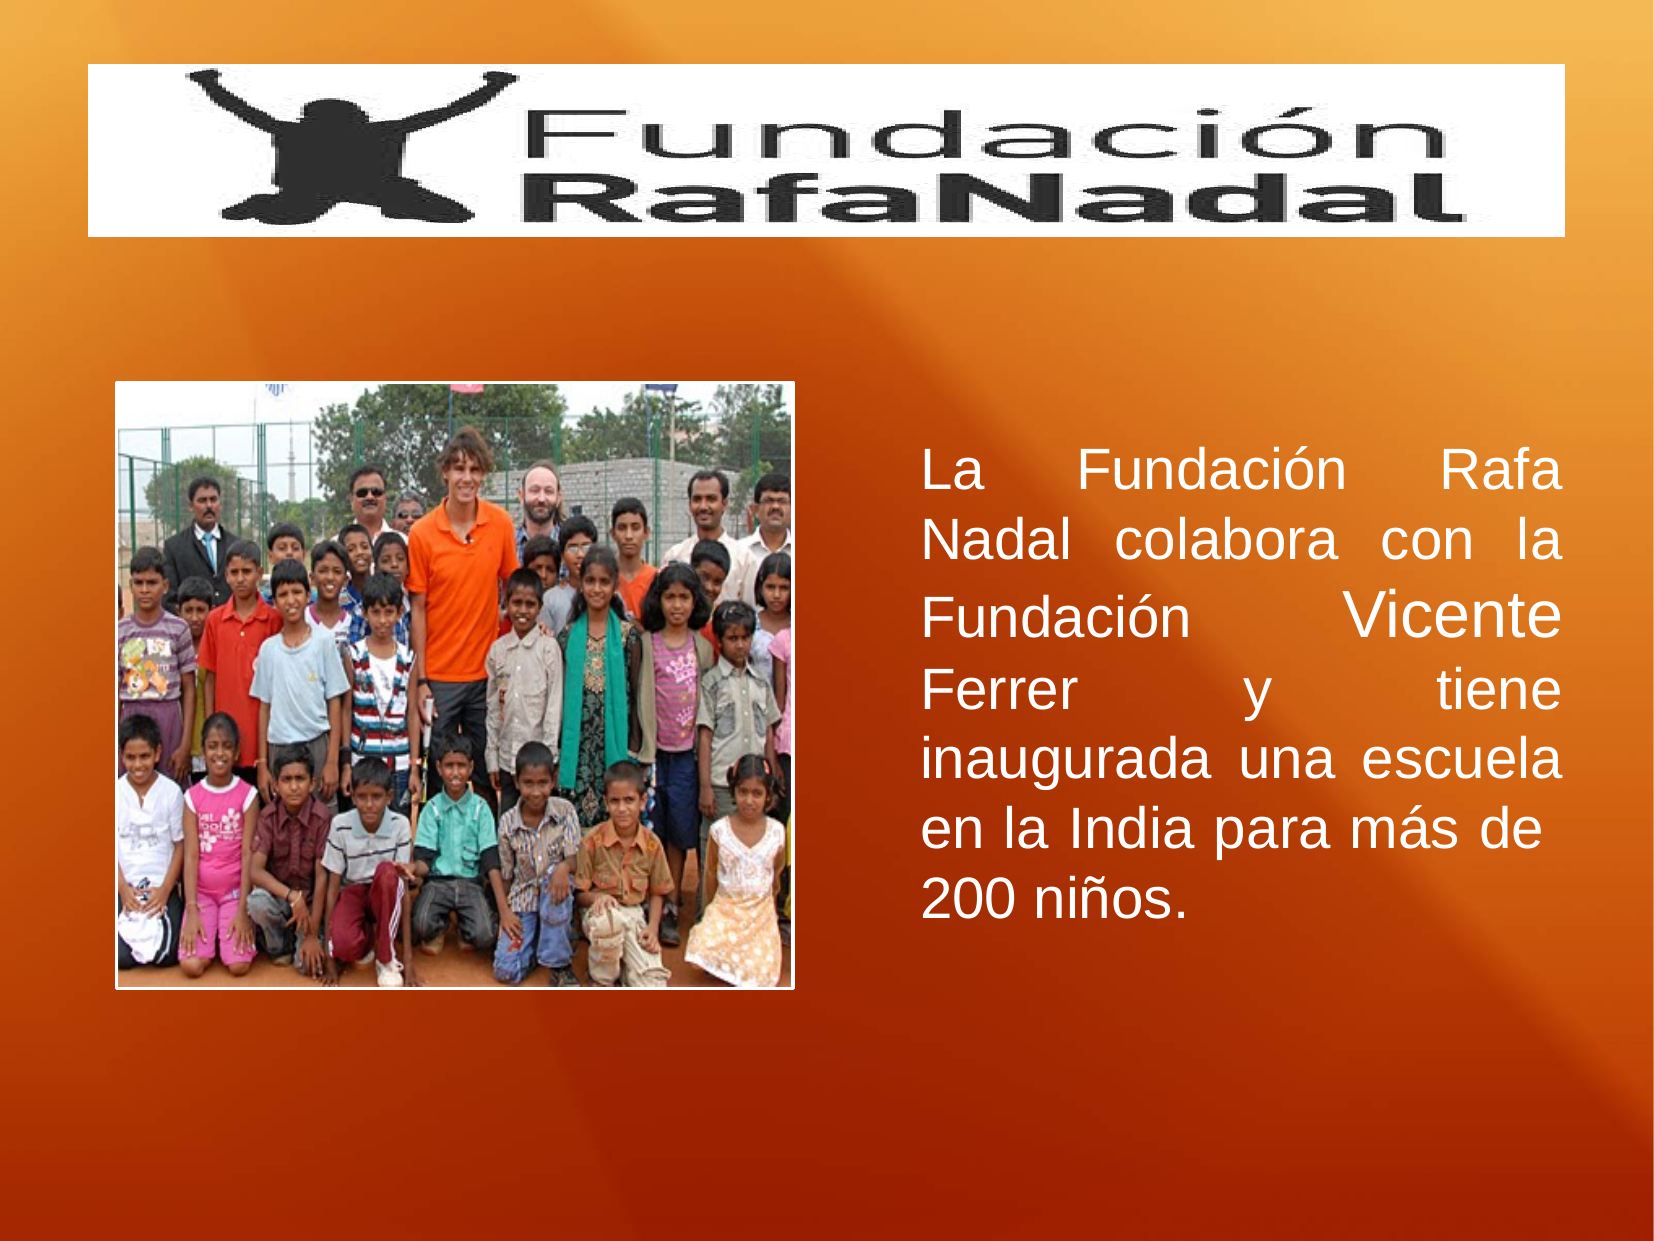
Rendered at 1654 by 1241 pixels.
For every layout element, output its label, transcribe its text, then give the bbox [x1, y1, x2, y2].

picture [118, 383, 792, 987]
list La Fundación Rafa Nadal colabora con la Fundación Vicente Ferrer y tiene inaugurada una escuela en la India para más de 200 niños. [803, 431, 1565, 1081]
picture [88, 64, 1565, 237]
